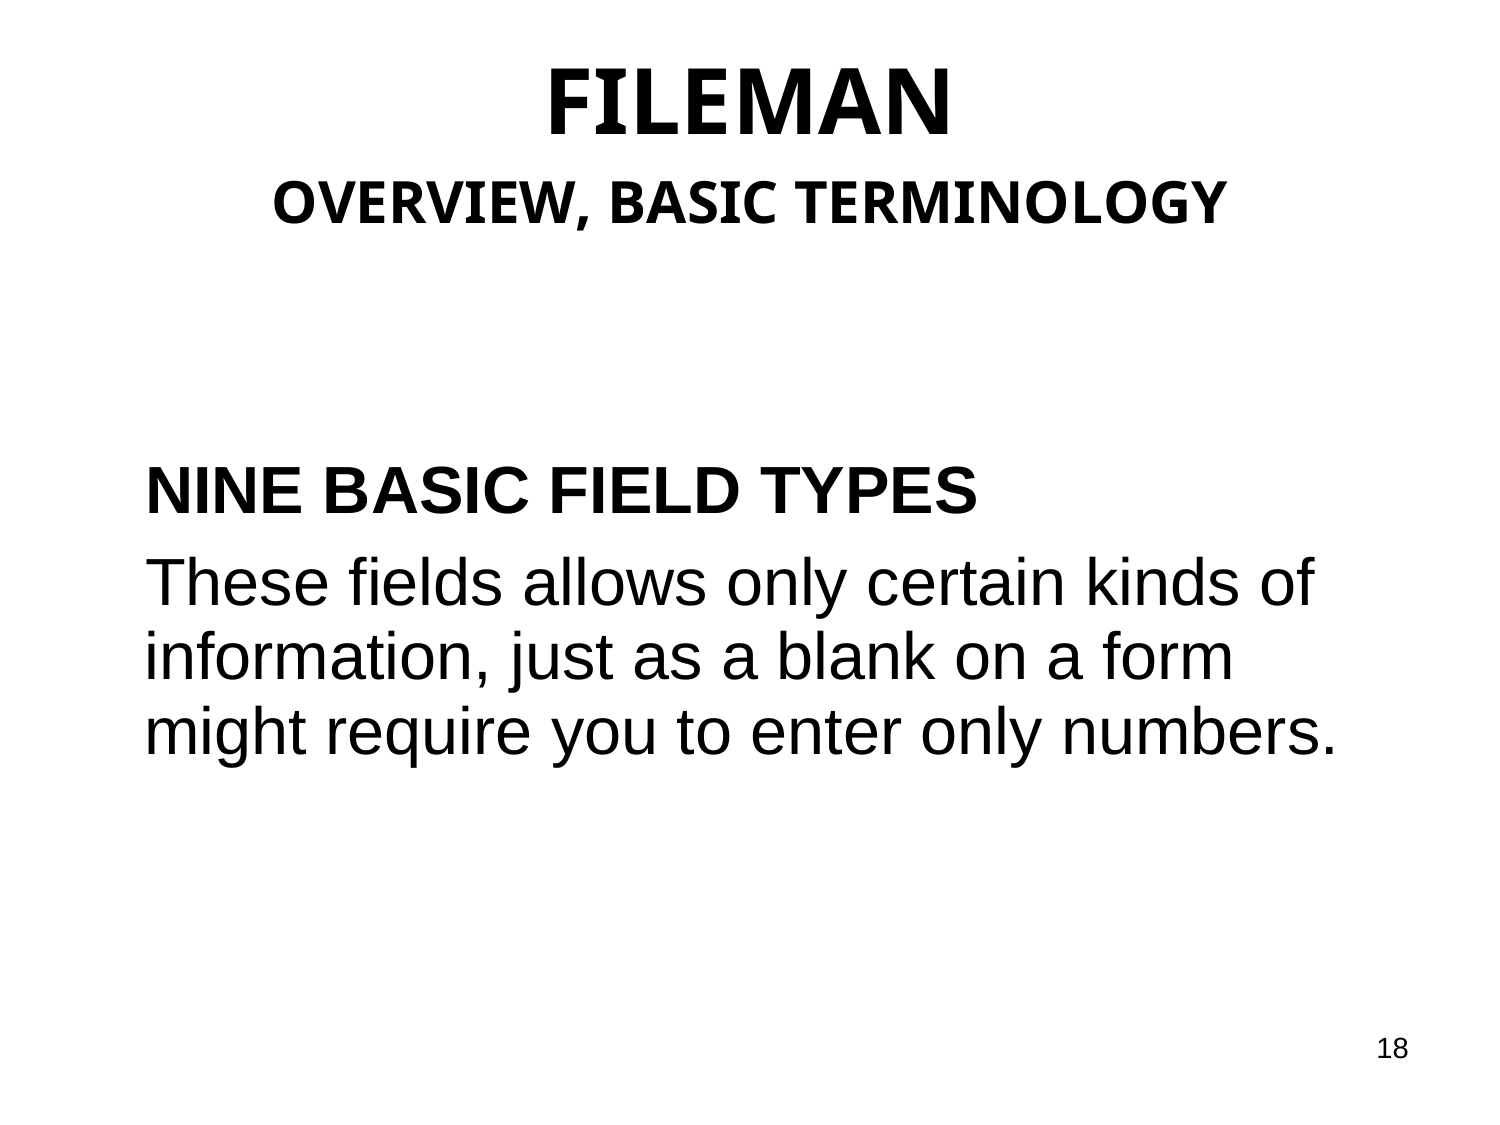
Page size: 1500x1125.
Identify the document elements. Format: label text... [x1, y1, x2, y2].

title FILEMAN OVERVIEW, BASIC TERMINOLOGY [75, 21, 1426, 257]
list NINE BASIC FIELD TYPES These fields allows only certain kinds of information, just as a blank on a form might require you to enter only numbers. [75, 262, 1426, 1006]
